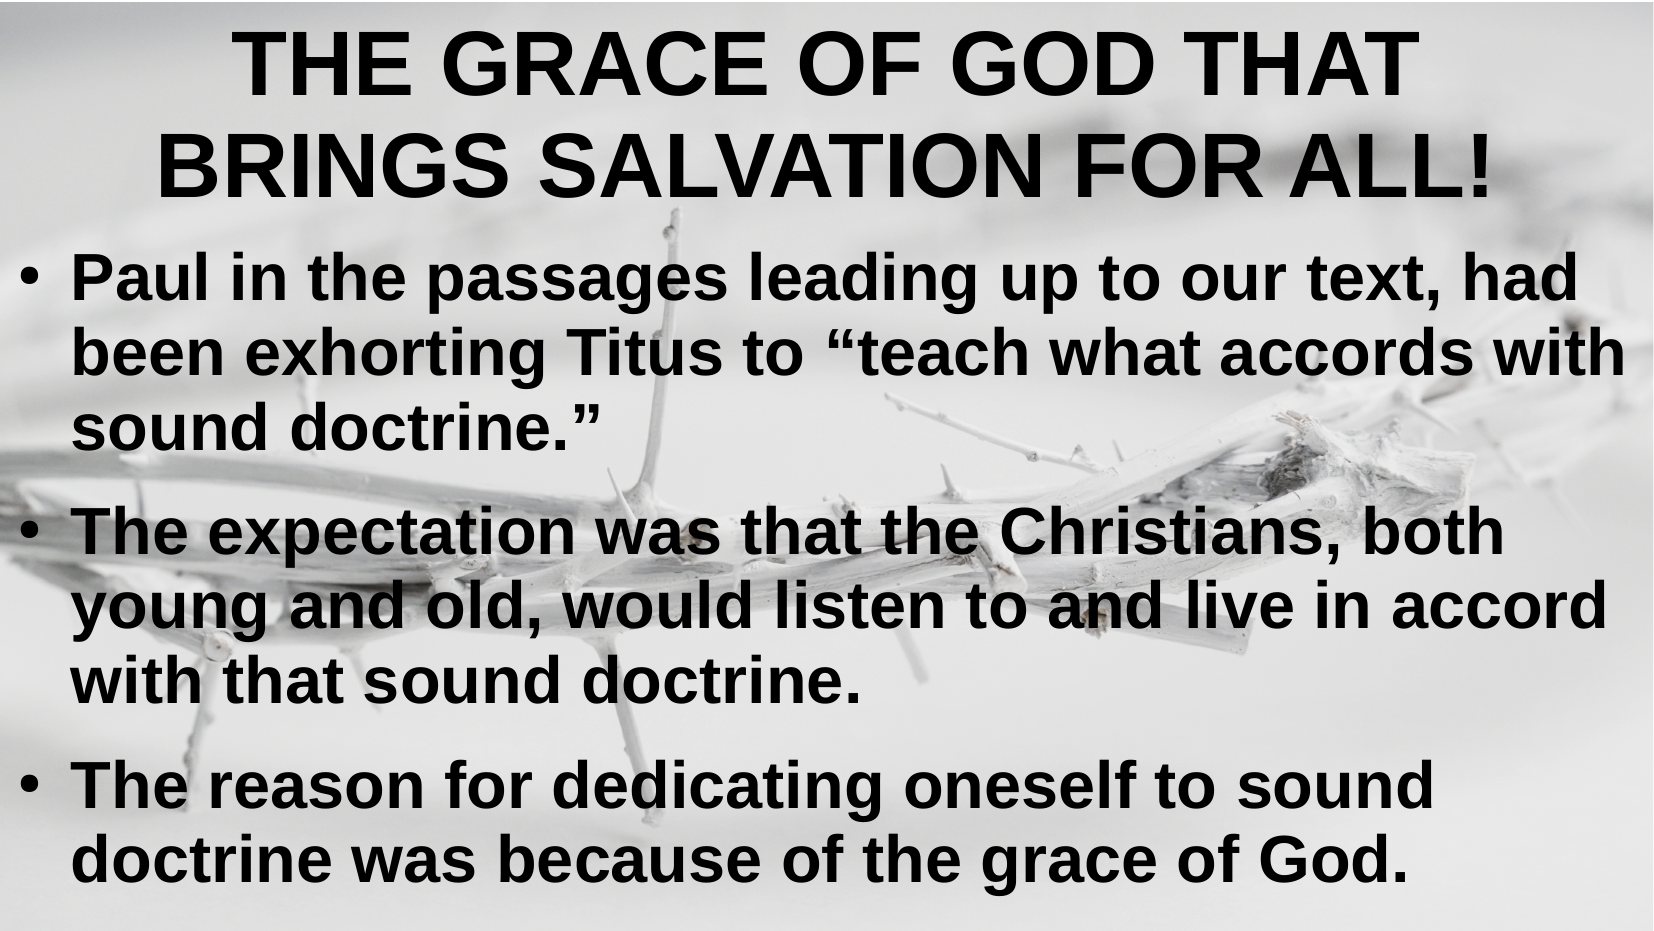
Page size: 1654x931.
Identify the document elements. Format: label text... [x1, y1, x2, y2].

list Paul in the passages leading up to our text, had been exhorting Titus to “teach what accords with sound doctrine.” The expectation was that the Christians, both young and old, would listen to and live in accord with that sound doctrine. The reason for dedicating oneself to sound doctrine was because of the grace of God. [0, 240, 1654, 931]
picture [0, 2, 1654, 240]
title THE GRACE OF GOD THAT BRINGS SALVATION FOR ALL! [82, 12, 1571, 218]
